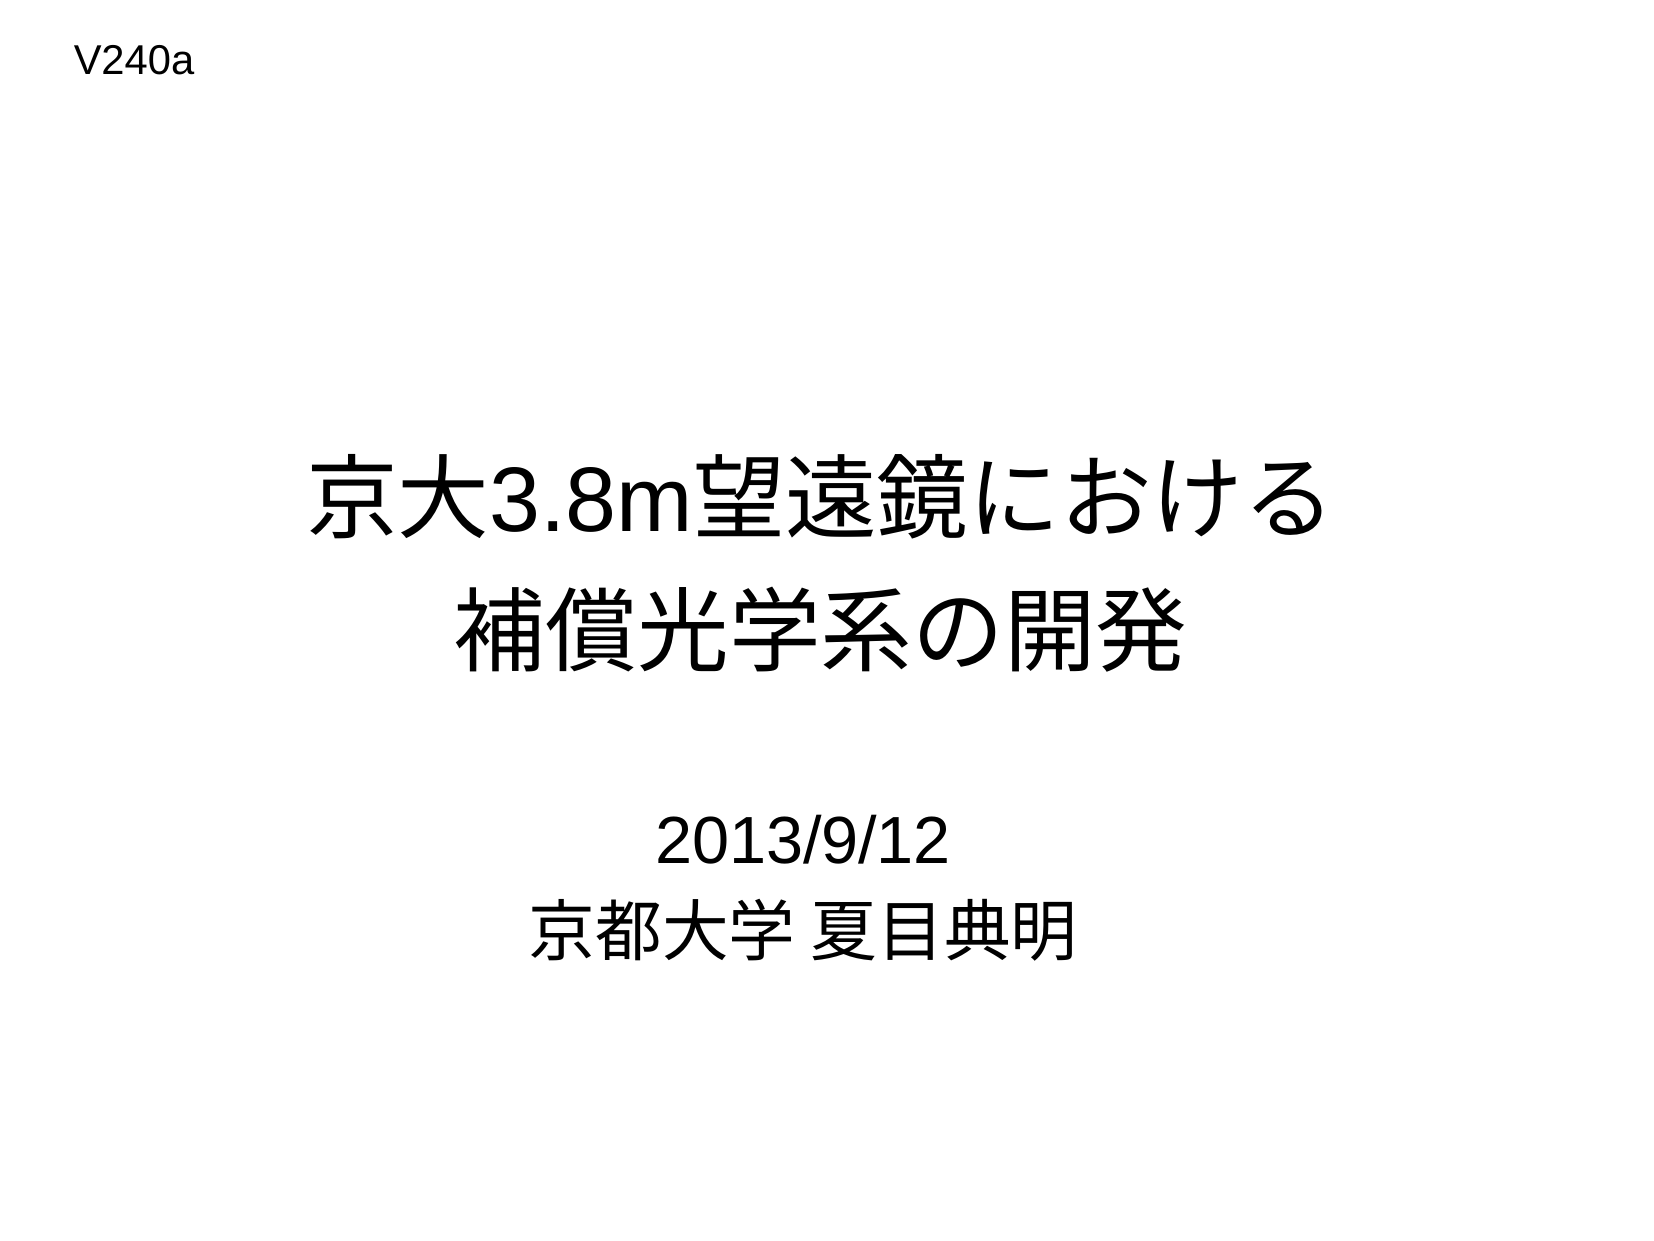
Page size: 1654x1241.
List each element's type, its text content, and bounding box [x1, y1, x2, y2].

title 京大3.8m望遠鏡における 補償光学系の開発 [76, 454, 1565, 662]
text_box V240a [59, 29, 296, 91]
subtitle 2013/9/12 京都大学 夏目典明 [59, 755, 1548, 1022]
